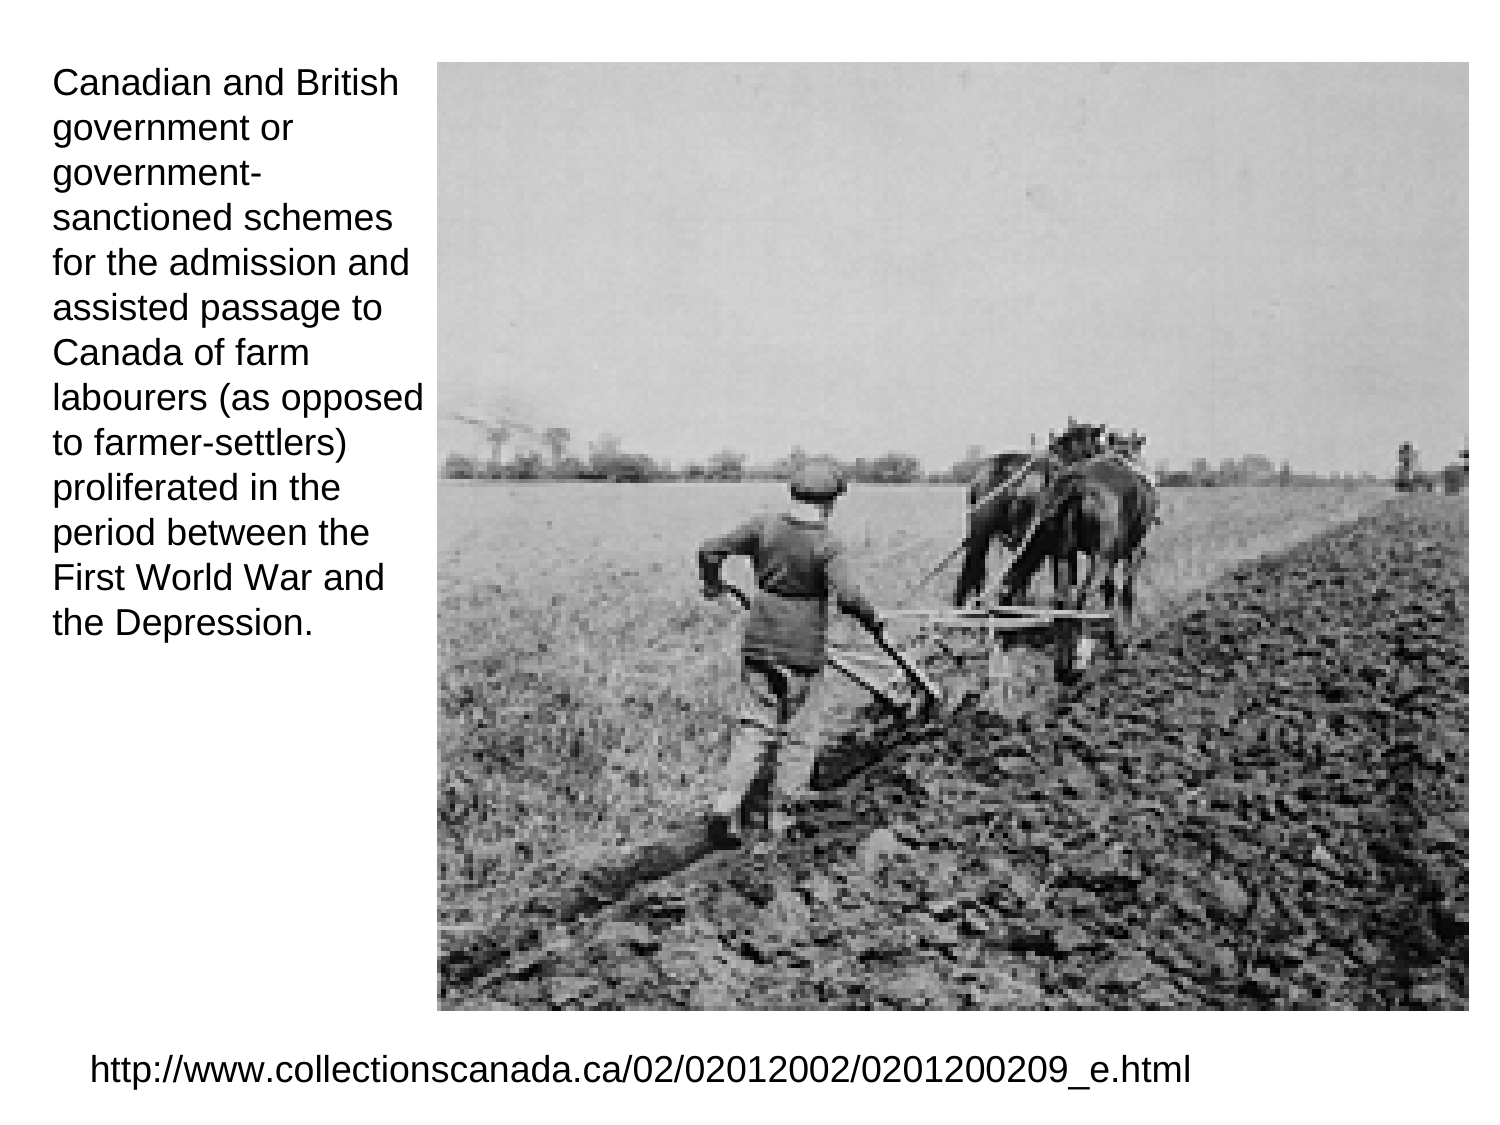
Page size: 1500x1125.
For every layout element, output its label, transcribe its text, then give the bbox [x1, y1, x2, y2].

text_box http://www.collectionscanada.ca/02/02012002/0201200209_e.html [75, 1037, 1207, 1098]
picture [437, 62, 1469, 1011]
text_box Canadian and British government or government-sanctioned schemes for the admission and assisted passage to Canada of farm labourers (as opposed to farmer-settlers) proliferated in the period between the First World War and the Depression. [37, 49, 450, 651]
